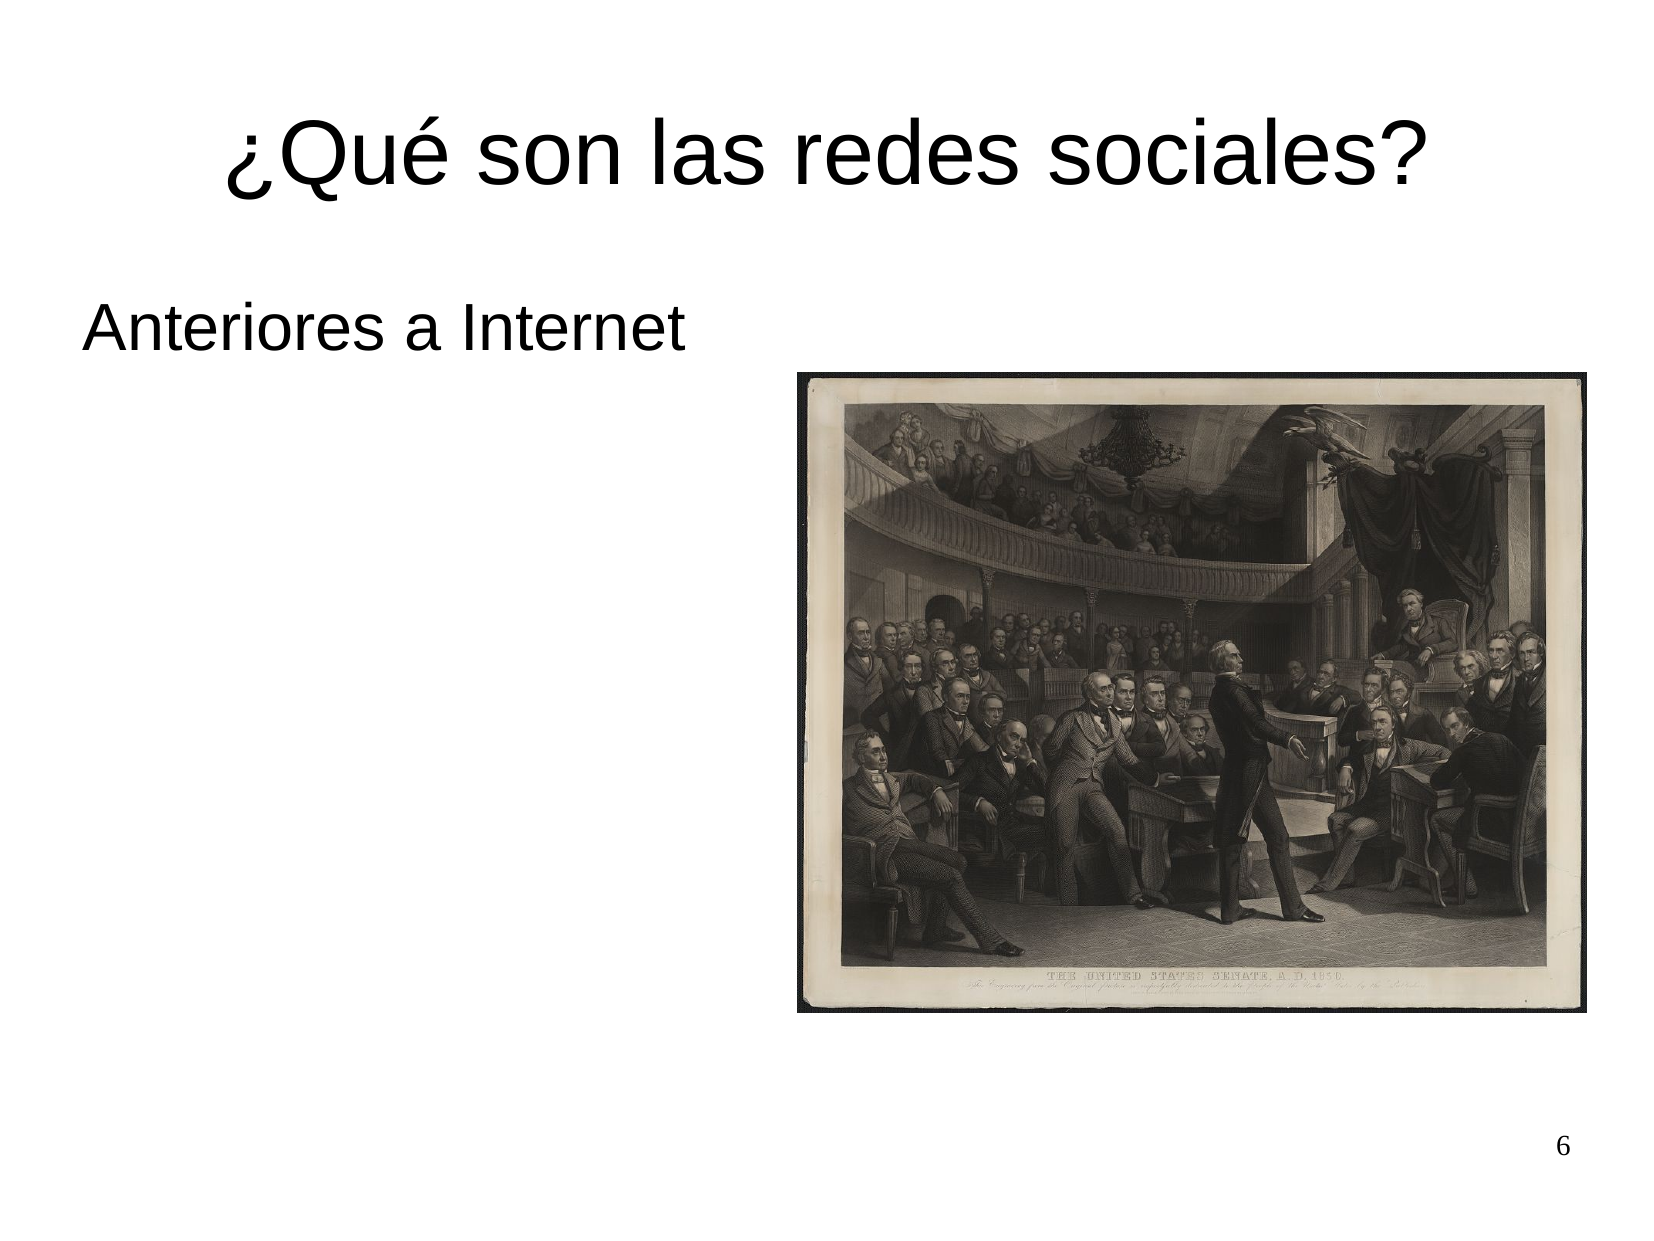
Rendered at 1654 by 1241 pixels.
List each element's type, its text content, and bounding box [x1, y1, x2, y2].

title ¿Qué son las redes sociales? [82, 56, 1571, 250]
list Anteriores a Internet [82, 290, 809, 1109]
picture [797, 372, 1587, 1013]
